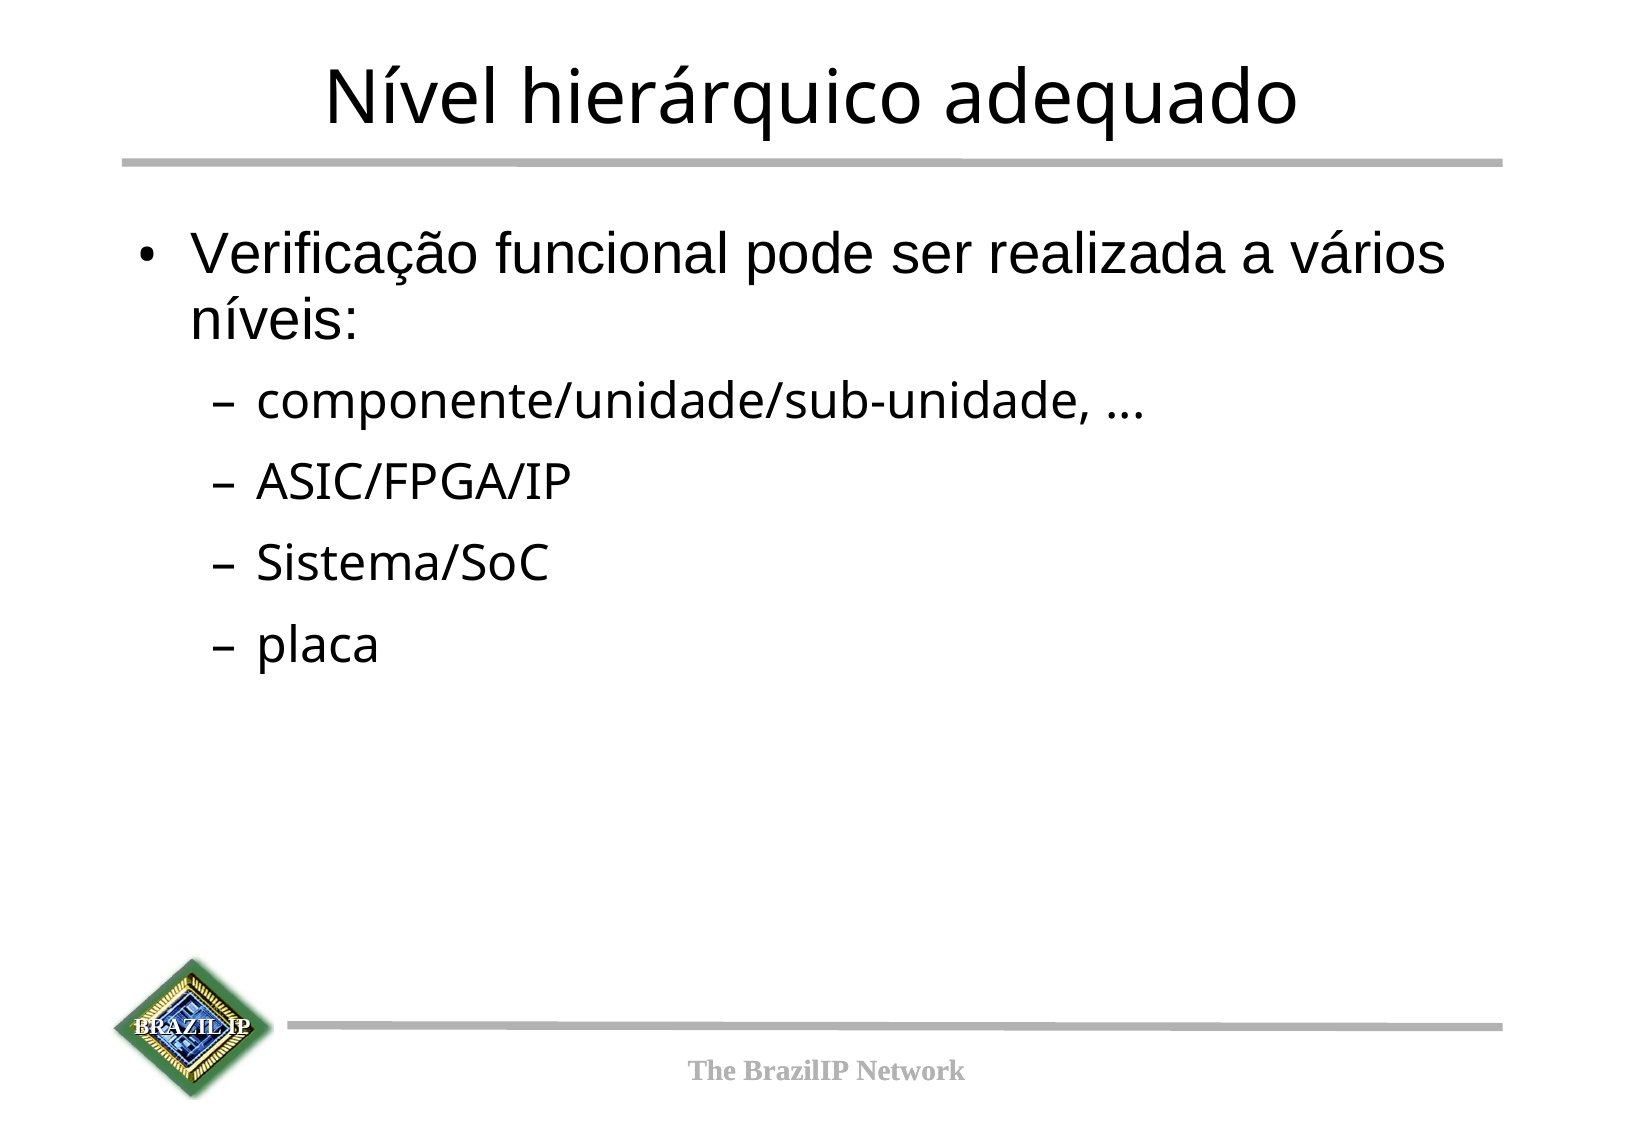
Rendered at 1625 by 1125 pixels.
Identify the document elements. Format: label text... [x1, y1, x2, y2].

picture [108, 953, 274, 1100]
title Nível hierárquico adequado [121, 41, 1503, 147]
list Verificação funcional pode ser realizada a vários níveis: componente/unidade/sub-unidade, ... ASIC/FPGA/IP Sistema/SoC placa [121, 212, 1488, 943]
